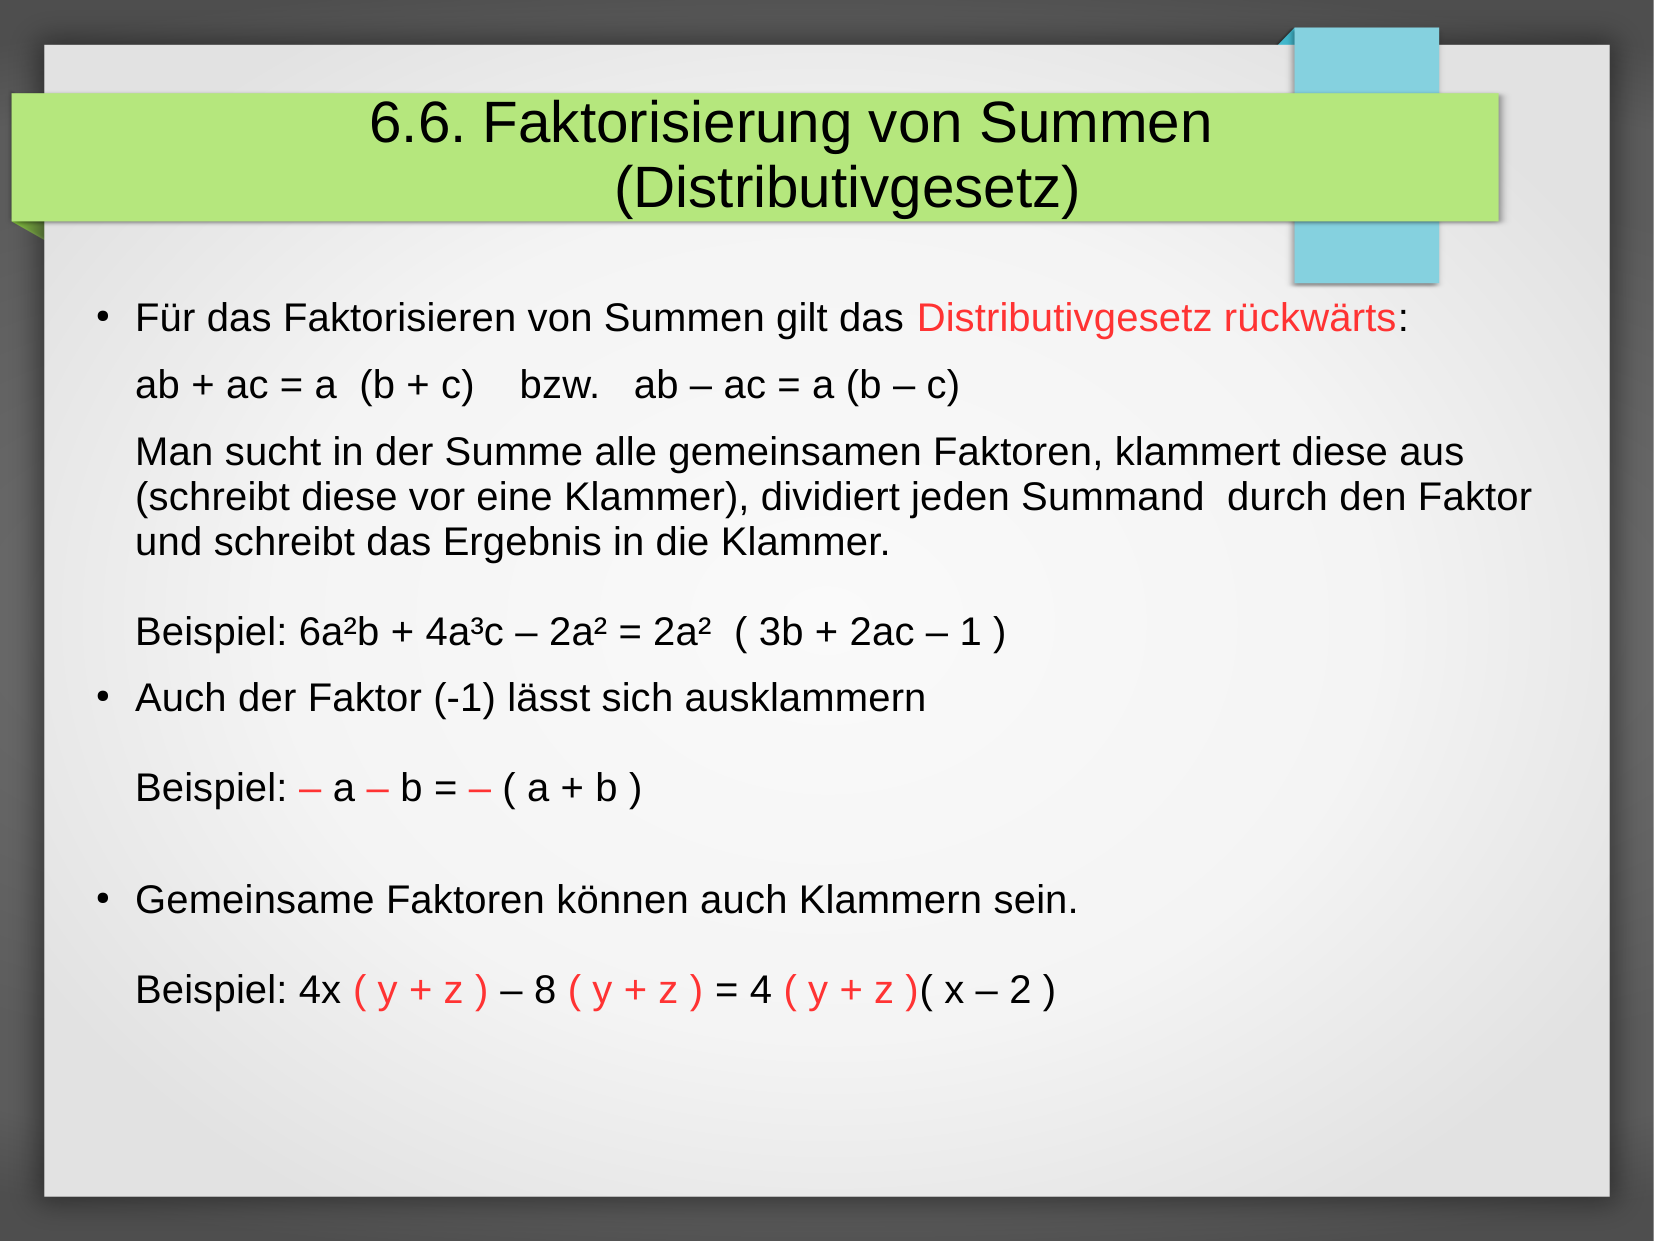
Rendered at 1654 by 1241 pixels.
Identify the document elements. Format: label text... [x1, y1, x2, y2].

title 6.6. Faktorisierung von Summen (Distributivgesetz) [82, 70, 1501, 239]
list Für das Faktorisieren von Summen gilt das Distributivgesetz rückwärts: ab + ac = a (b + c) bzw. ab – ac = a (b – c) Man sucht in der Summe alle gemeinsamen Faktoren, klammert diese aus (schreibt diese vor eine Klammer), dividiert jeden Summand durch den Faktor und schreibt das Ergebnis in die Klammer. Beispiel: 6a²b + 4a³c – 2a² = 2a² ( 3b + 2ac – 1 ) Auch der Faktor (-1) lässt sich ausklammern Beispiel: – a – b = – ( a + b ) Gemeinsame Faktoren können auch Klammern sein. Beispiel: 4x ( y + z ) – 8 ( y + z ) = 4 ( y + z )( x – 2 ) [82, 295, 1571, 1015]
picture [0, 0, 1654, 1241]
